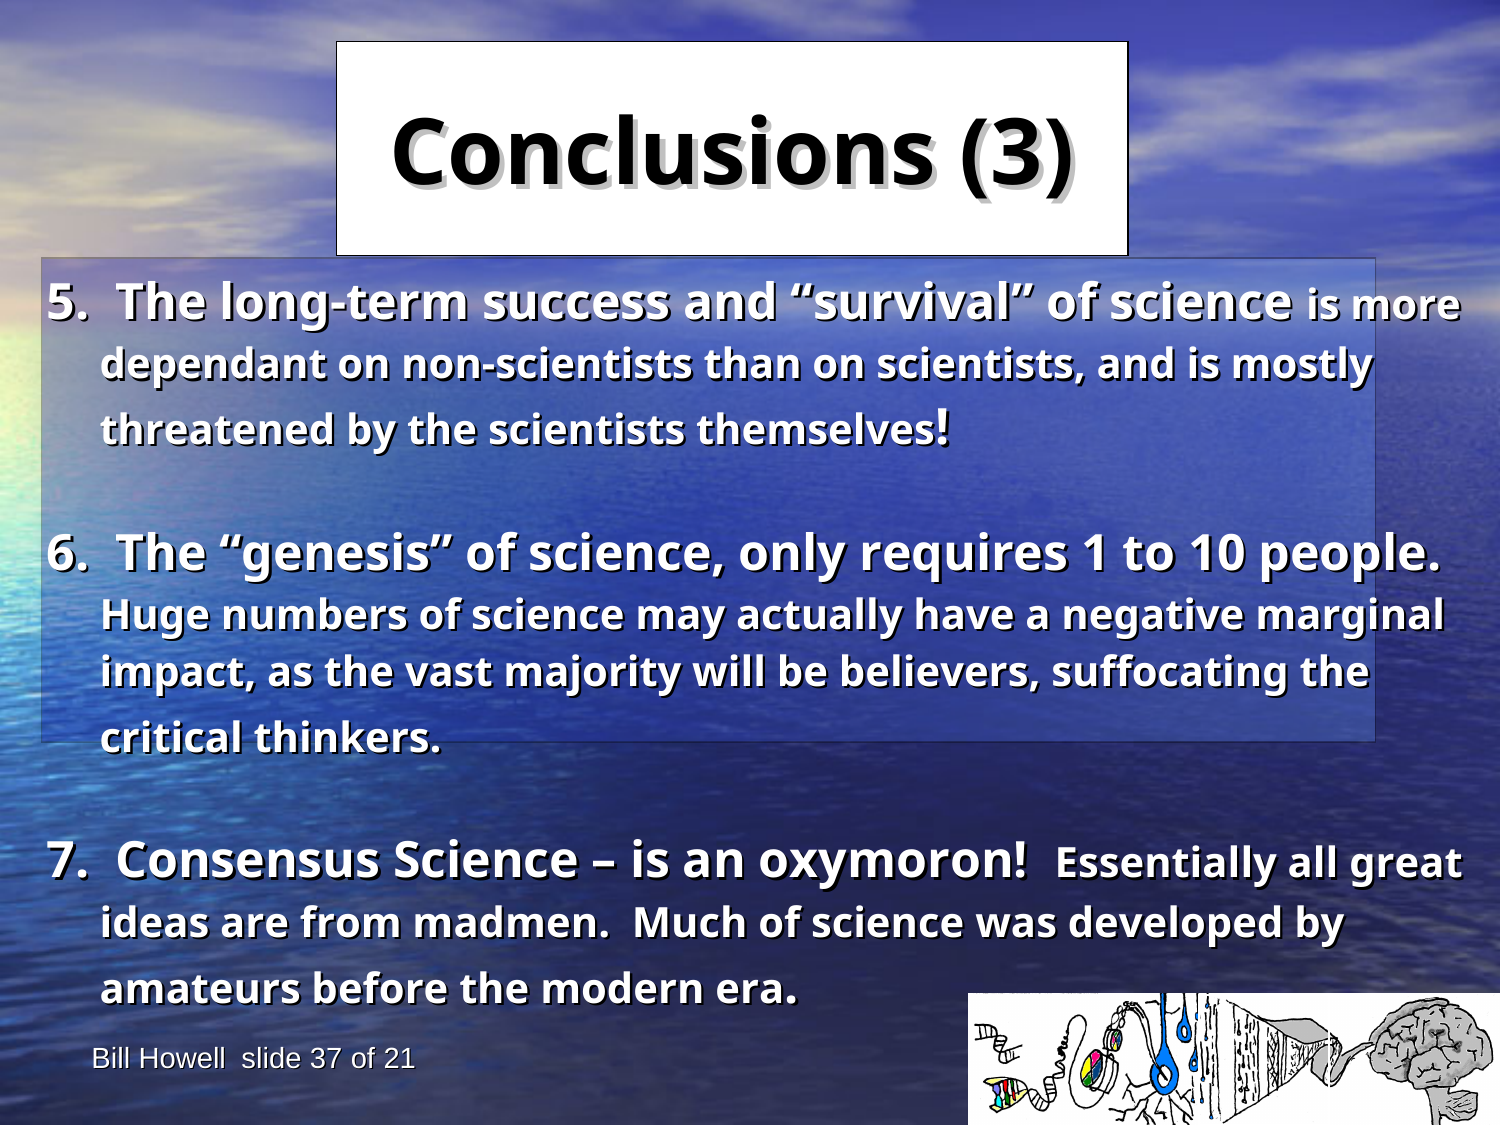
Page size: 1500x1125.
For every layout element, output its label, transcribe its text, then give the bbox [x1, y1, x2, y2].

text_box [41, 257, 1377, 265]
list 5. The long-term success and “survival” of science is more dependant on non-scientists than on scientists, and is mostly threatened by the scientists themselves! 6. The “genesis” of science, only requires 1 to 10 people. Huge numbers of science may actually have a negative marginal impact, as the vast majority will be believers, suffocating the critical thinkers. 7. Consensus Science – is an oxymoron! Essentially all great ideas are from madmen. Much of science was developed by amateurs before the modern era. [29, 265, 1477, 984]
picture [0, 0, 1500, 1125]
title Conclusions (3) [336, 41, 1129, 256]
picture [1200, 996, 1328, 1124]
